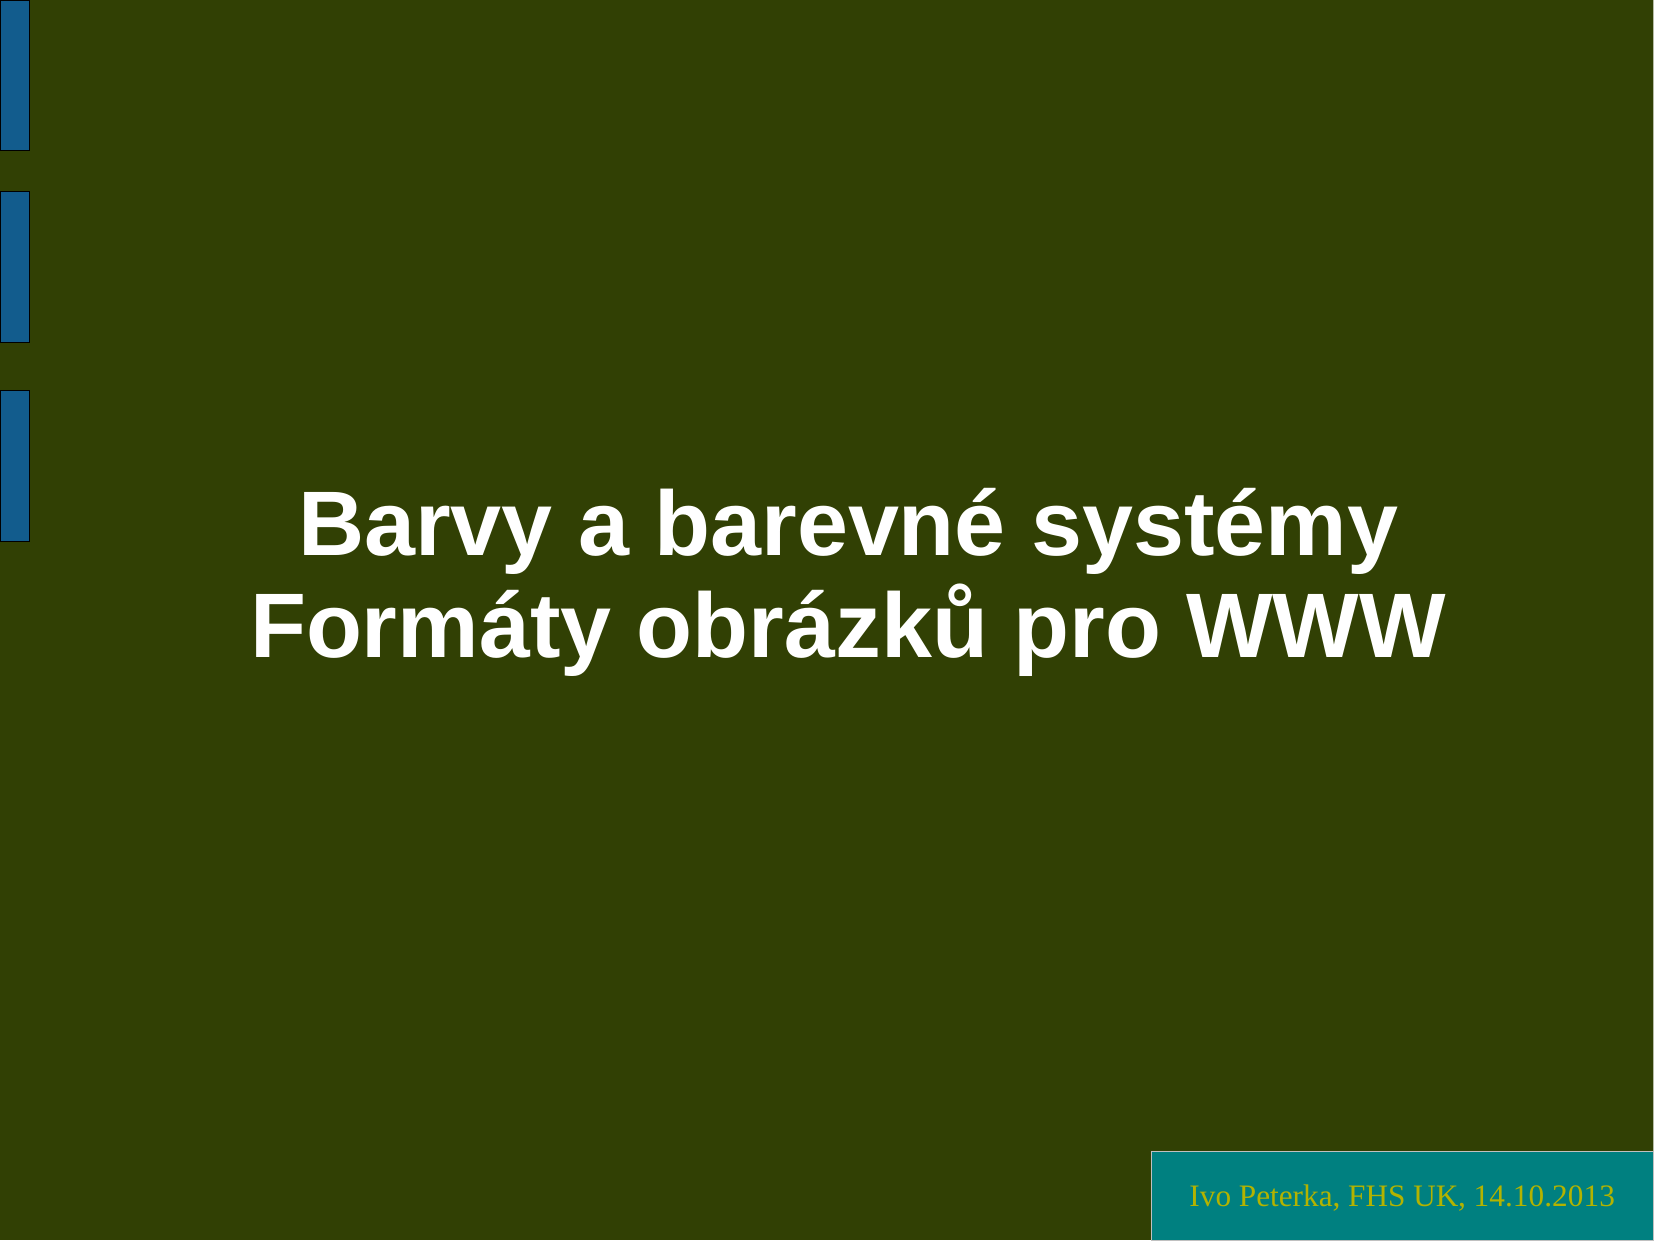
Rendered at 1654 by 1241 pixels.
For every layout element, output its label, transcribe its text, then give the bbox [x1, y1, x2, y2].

title Barvy a barevné systémy Formáty obrázků pro WWW [142, 280, 1555, 869]
